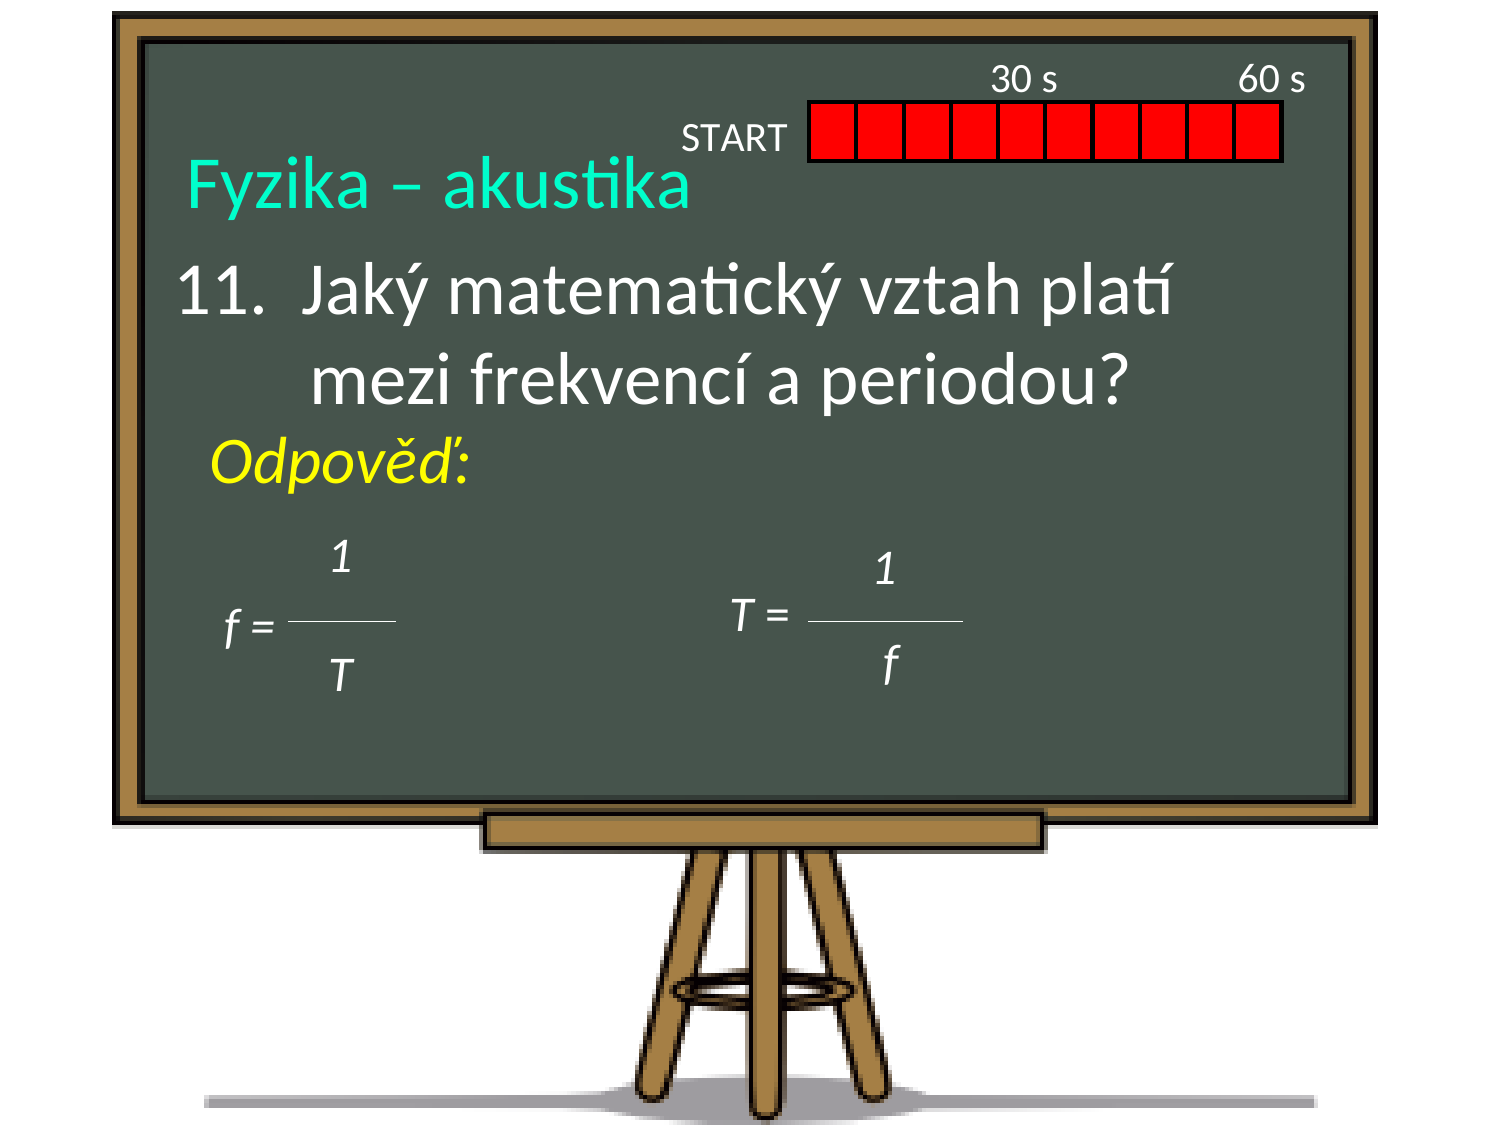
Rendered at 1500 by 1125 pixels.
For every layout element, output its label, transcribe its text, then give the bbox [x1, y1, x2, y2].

text_box 60 s [1222, 42, 1321, 109]
text_box 1 [313, 515, 369, 591]
text_box START [666, 101, 803, 168]
text_box T [313, 633, 368, 709]
text_box [809, 101, 1282, 161]
picture [112, 11, 1378, 1125]
text_box Odpověď: f = [194, 408, 1294, 845]
text_box T = [715, 574, 806, 650]
text_box 11. Jaký matematický vztah platí mezi frekvencí a periodou? [158, 231, 1434, 428]
text_box 30 s [975, 42, 1073, 109]
text_box 1 [856, 526, 912, 603]
text_box f [868, 621, 914, 697]
text_box Fyzika – akustika [171, 125, 709, 231]
